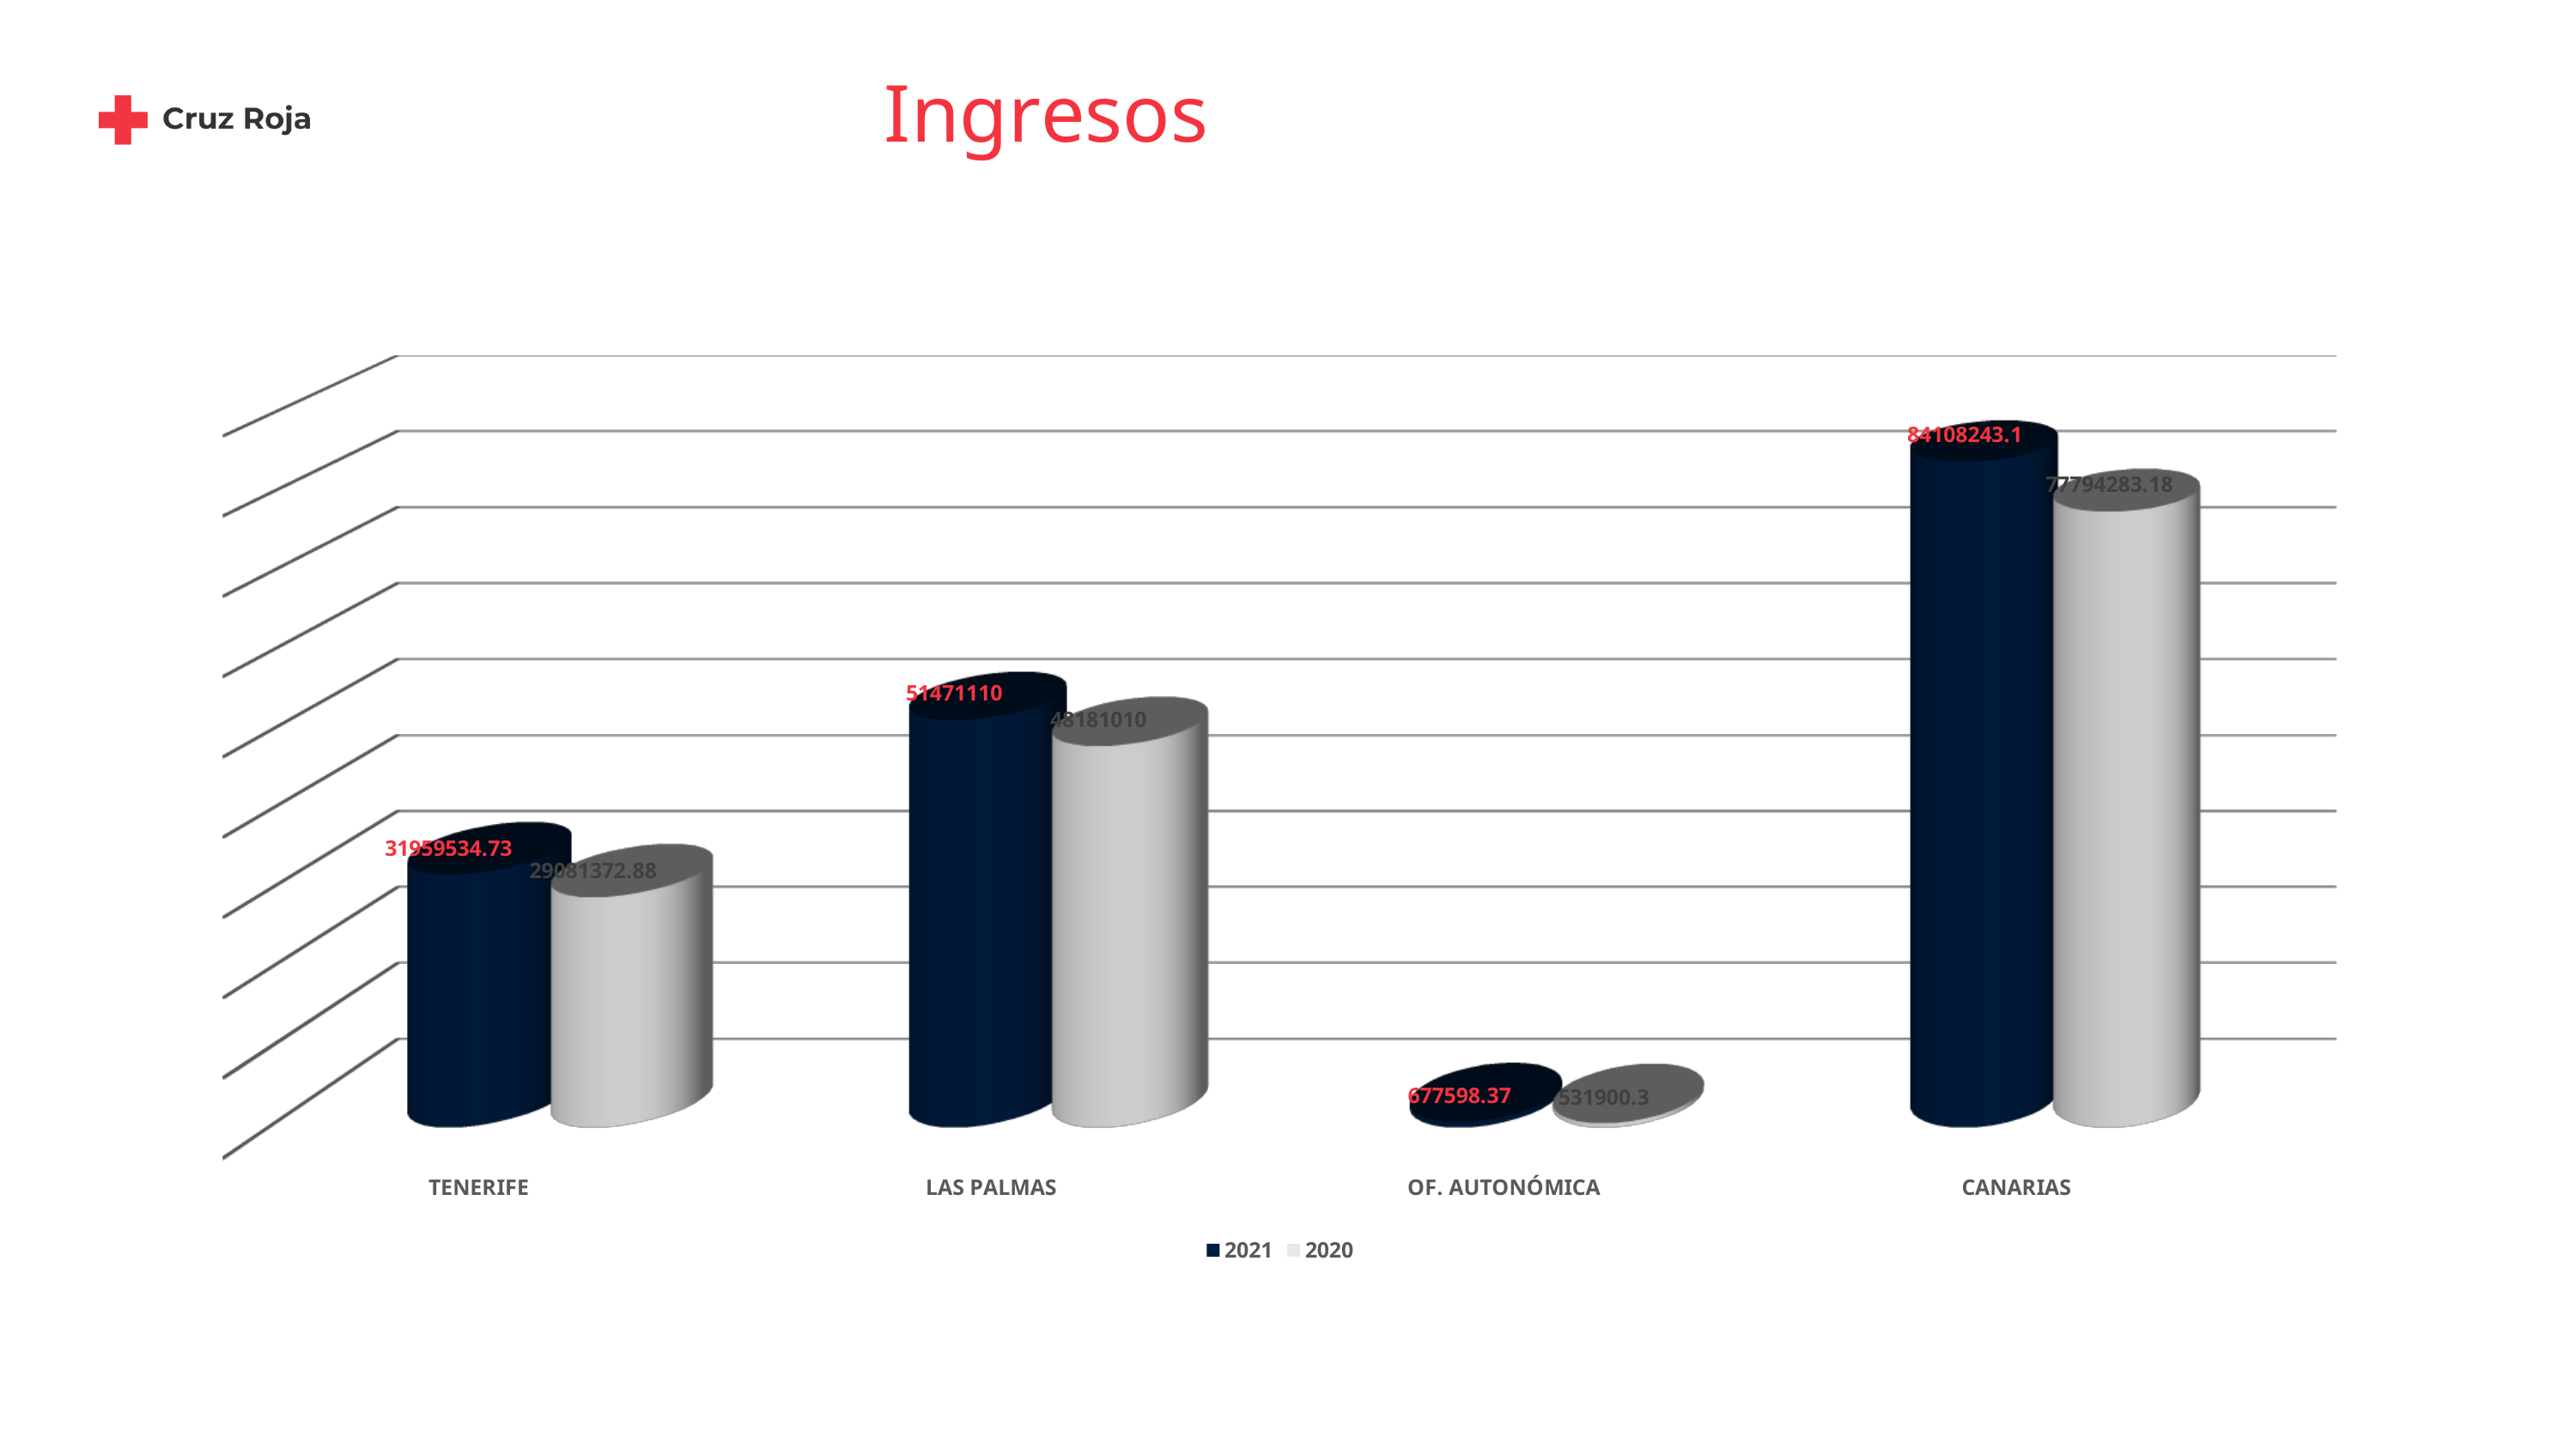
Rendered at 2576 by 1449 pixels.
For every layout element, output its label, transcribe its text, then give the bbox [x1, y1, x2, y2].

chart [161, 337, 2399, 1270]
text_box Ingresos [871, 75, 2501, 165]
